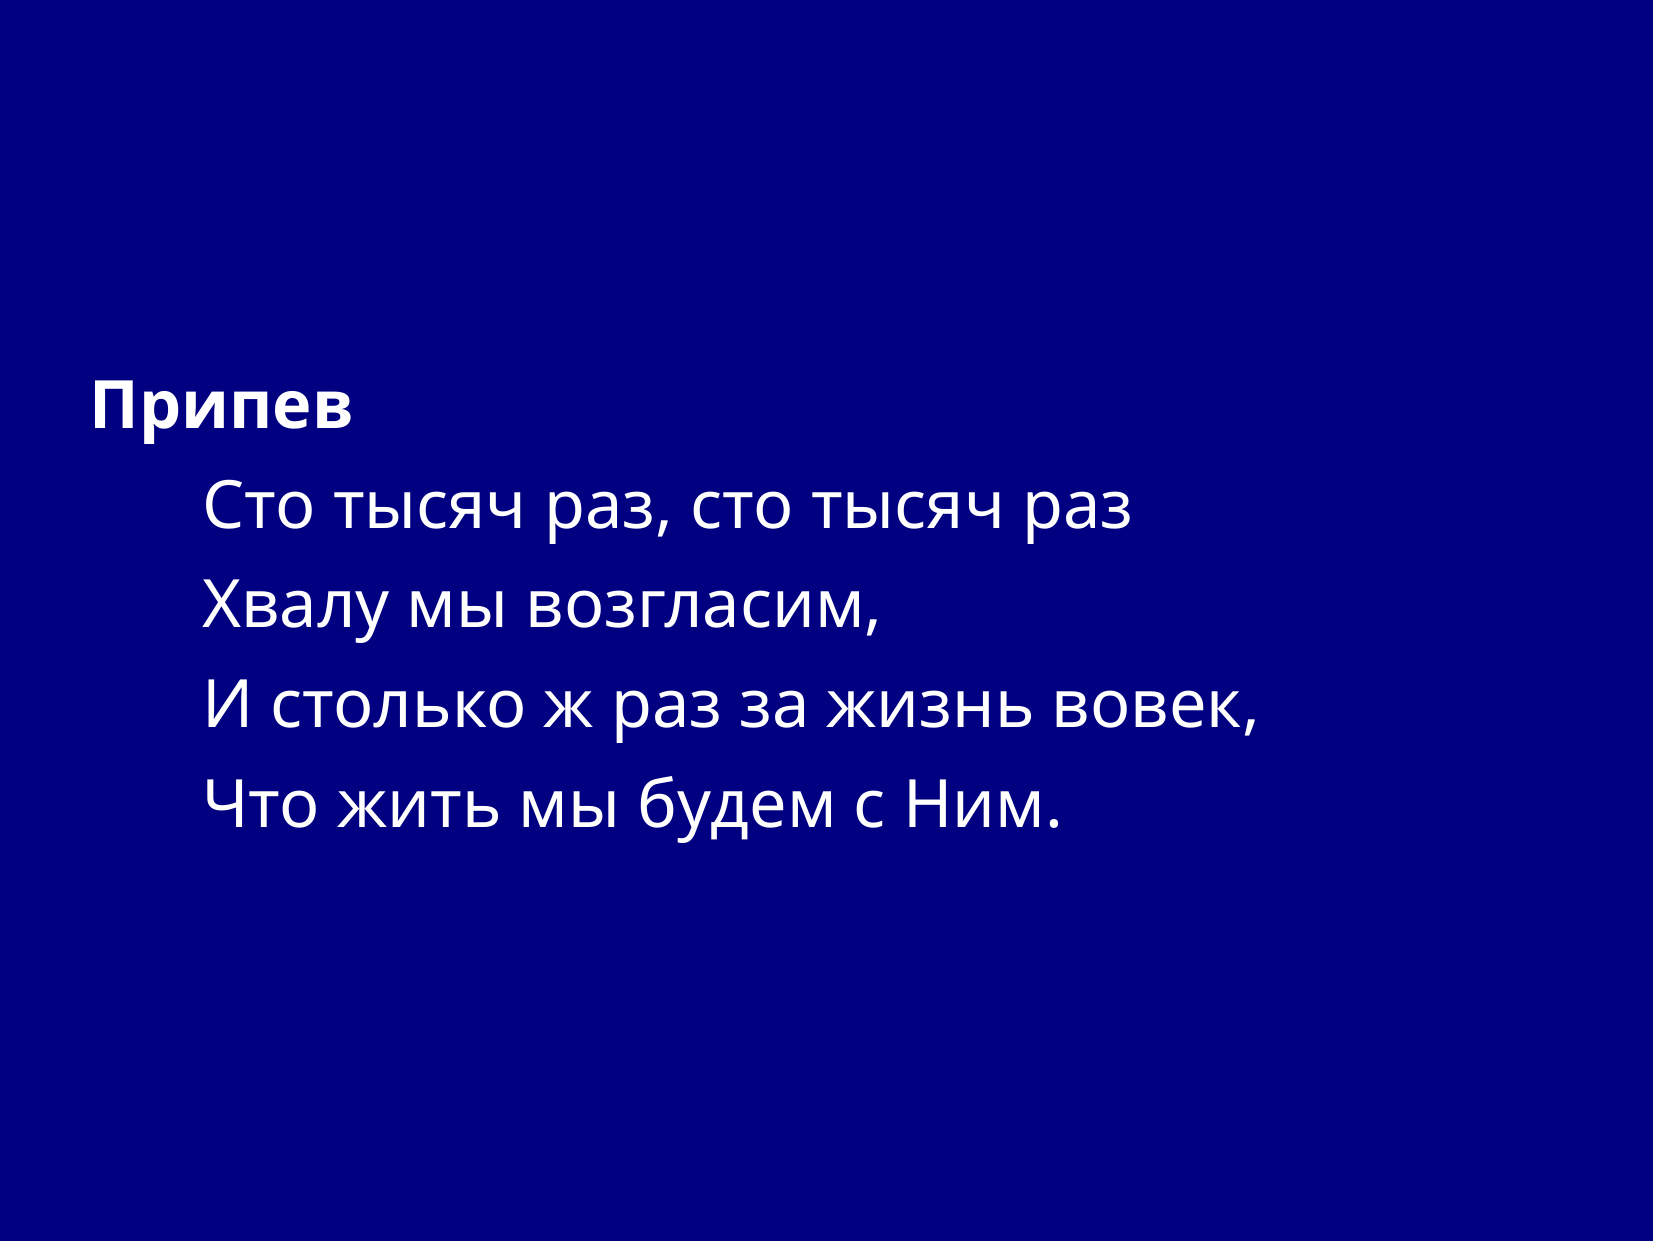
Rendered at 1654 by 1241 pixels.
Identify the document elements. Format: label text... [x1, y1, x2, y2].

text_box Припев Сто тысяч раз, сто тысяч раз Хвалу мы возгласим, И столько ж раз за жизнь вовек, Что жить мы будем с Ним. [75, 150, 1576, 1163]
